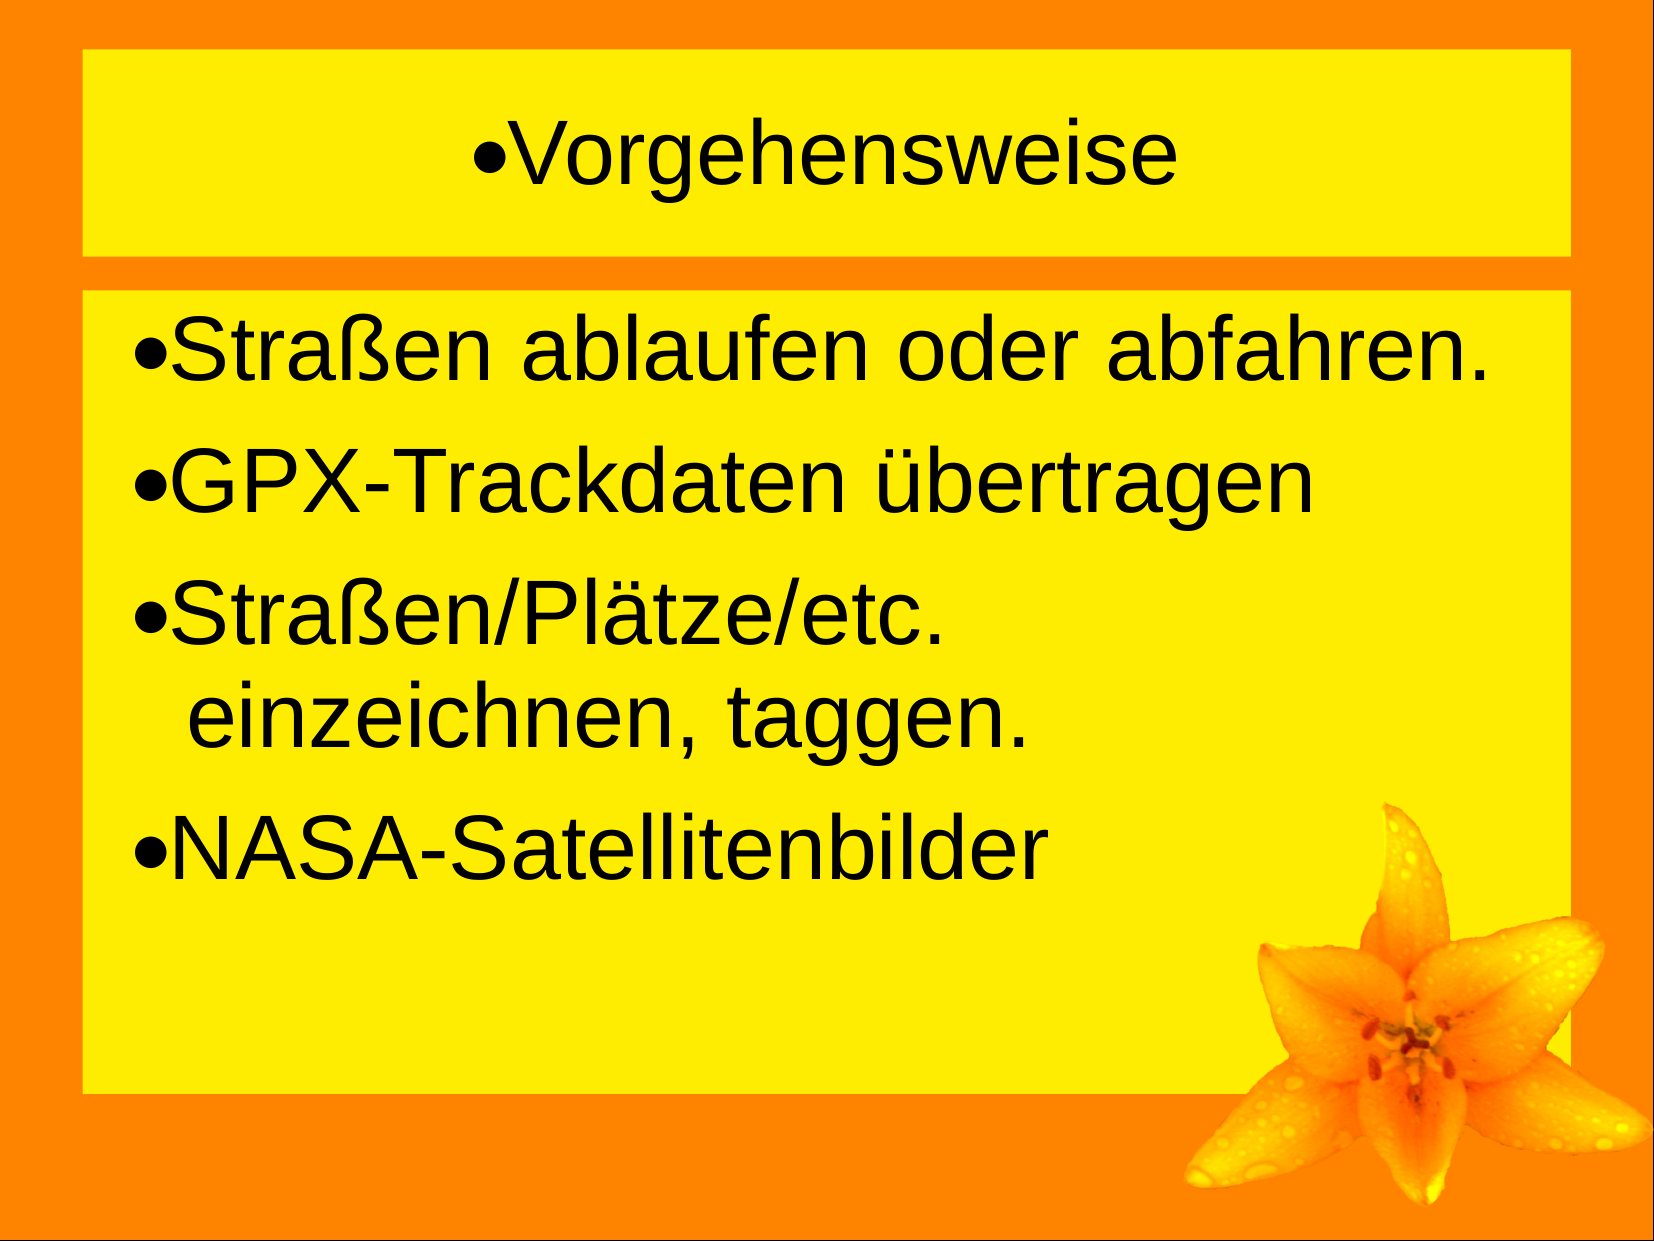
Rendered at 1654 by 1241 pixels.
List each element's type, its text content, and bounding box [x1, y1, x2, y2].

text_box Straßen ablaufen oder abfahren. GPX-Trackdaten übertragen Straßen/Plätze/etc. einzeichnen, taggen. NASA-Satellitenbilder [82, 290, 1571, 1094]
text_box [0, 0, 1654, 1241]
picture [1181, 767, 1654, 1241]
text_box Vorgehensweise [82, 49, 1571, 257]
